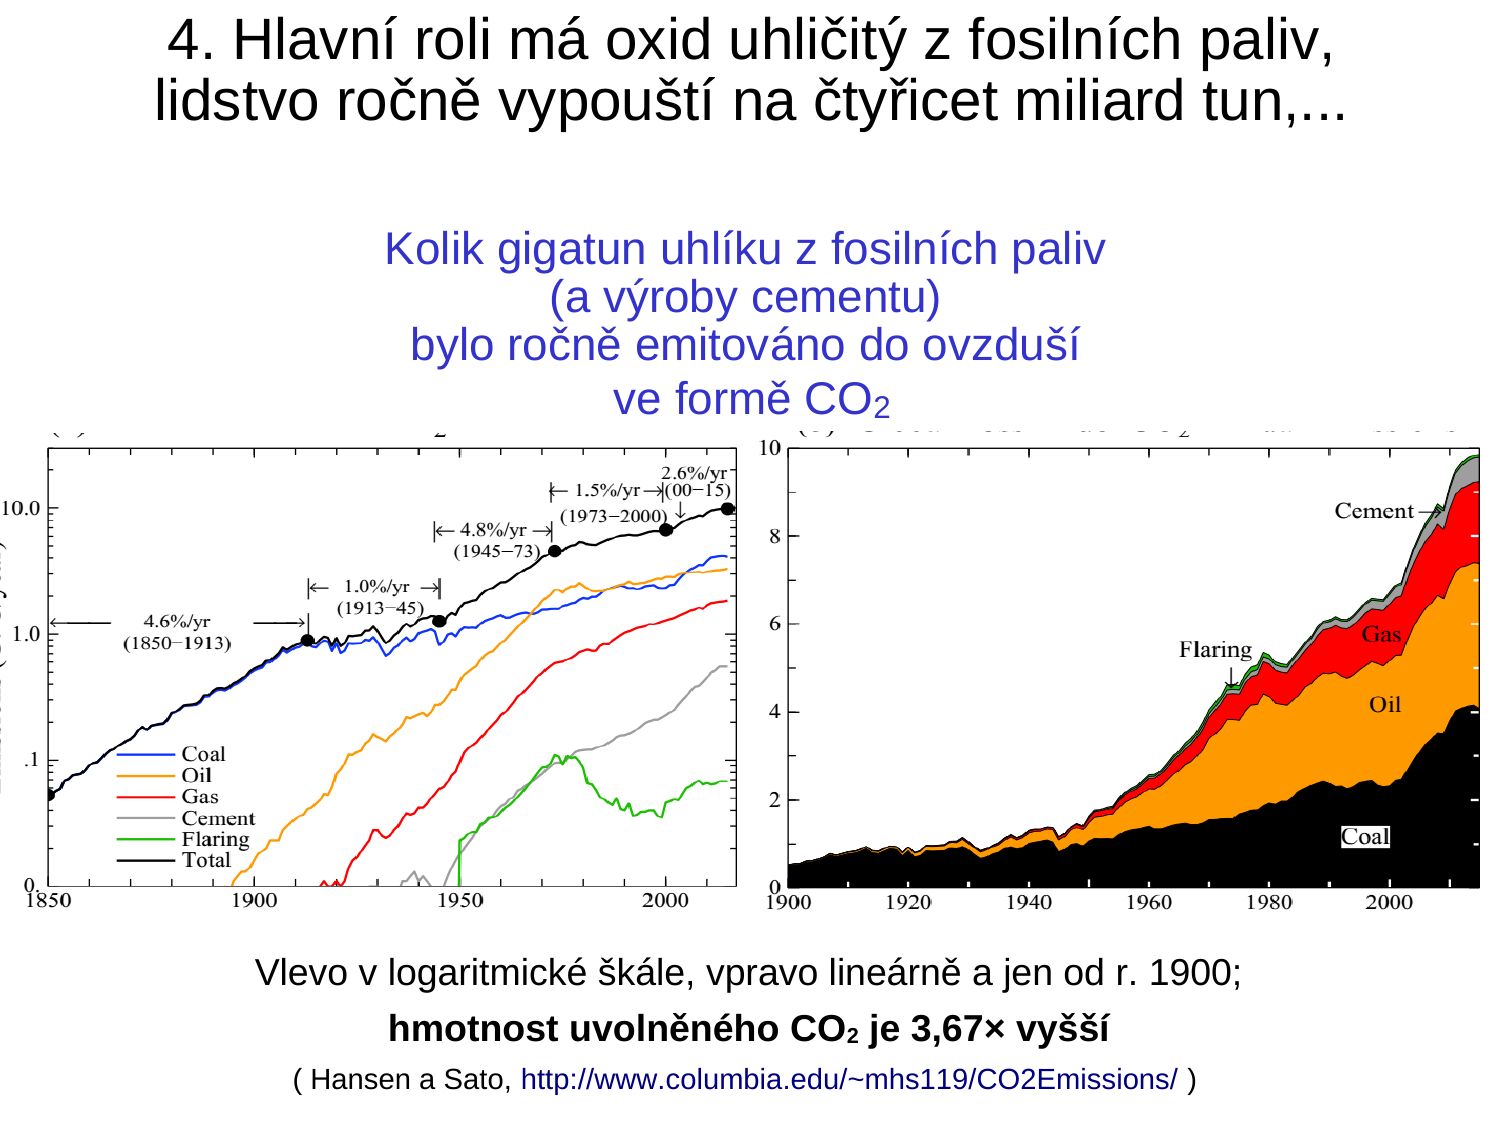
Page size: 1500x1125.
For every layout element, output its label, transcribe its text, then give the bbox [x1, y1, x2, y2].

title 4. Hlavní roli má oxid uhličitý z fosilních paliv, lidstvo ročně vypouští na čtyřicet miliard tun,... Kolik gigatun uhlíku z fosilních paliv (a výroby cementu) bylo ročně emitováno do ovzduší ve formě CO2 [115, 1, 1390, 433]
subtitle Vlevo v logaritmické škále, vpravo lineárně a jen od r. 1900; hmotnost uvolněného CO2 je 3,67× vyšší ( Hansen a Sato, http://www.columbia.edu/~mhs119/CO2Emissions/ ) [216, 954, 1282, 1112]
picture [0, 431, 1500, 922]
